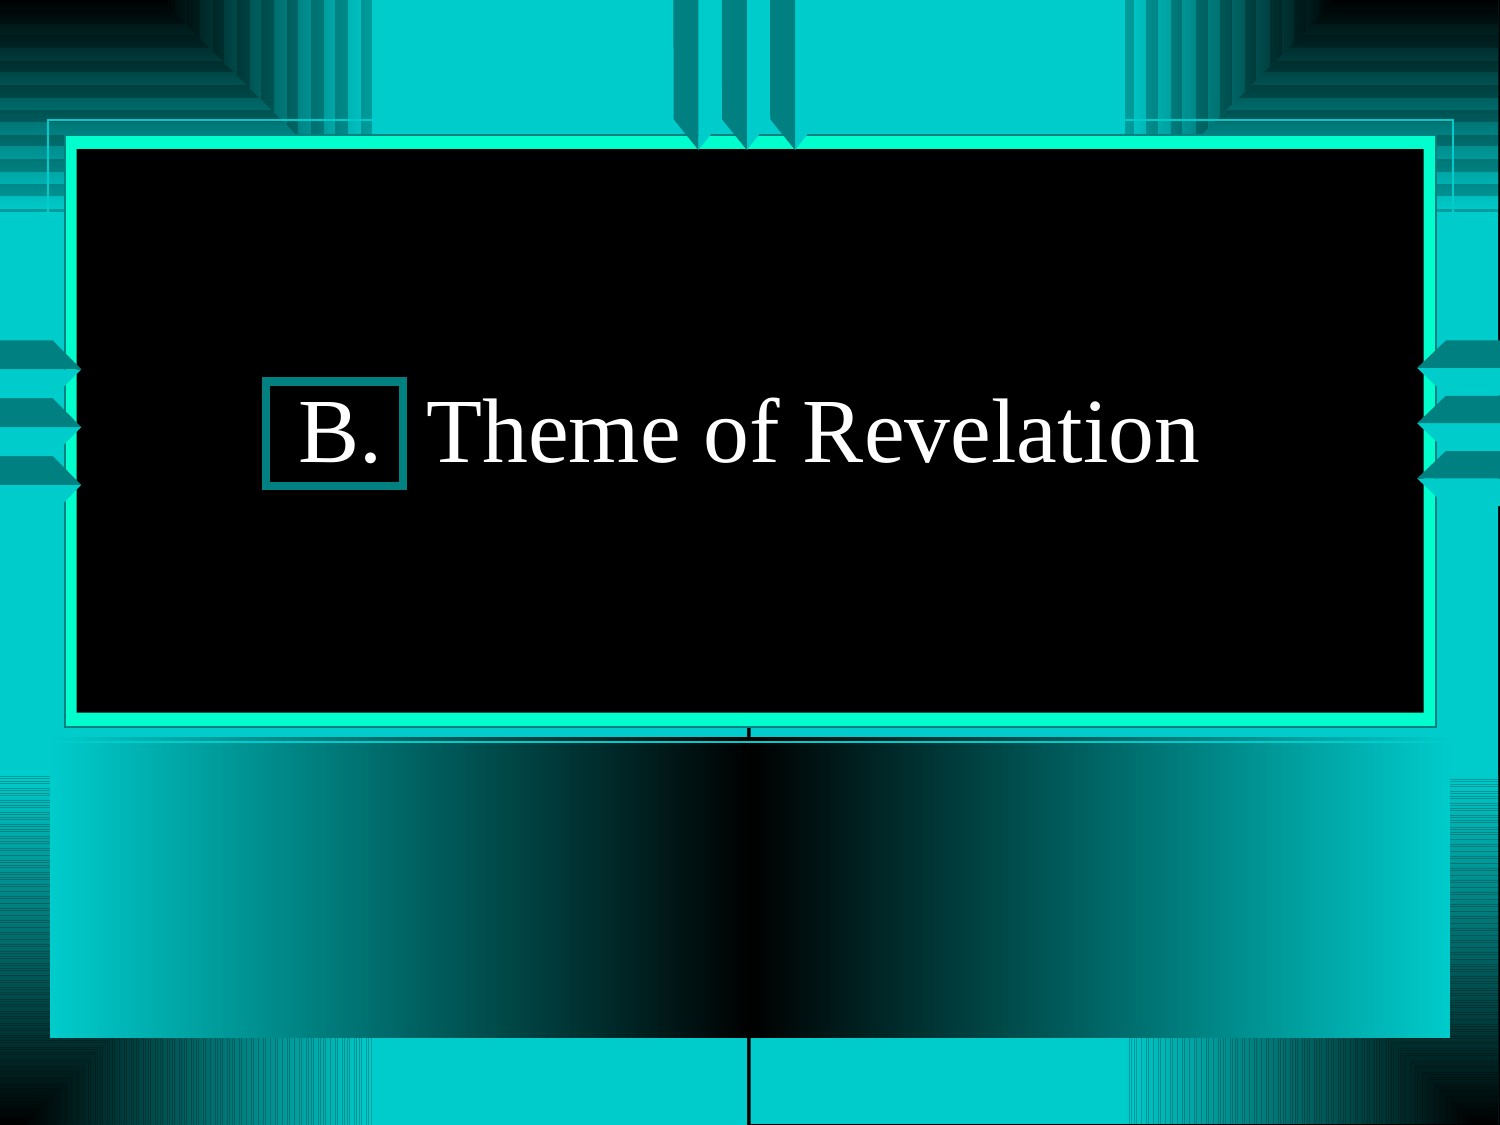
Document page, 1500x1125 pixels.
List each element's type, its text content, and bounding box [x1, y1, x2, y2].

title B. Theme of Revelation [112, 337, 1388, 526]
